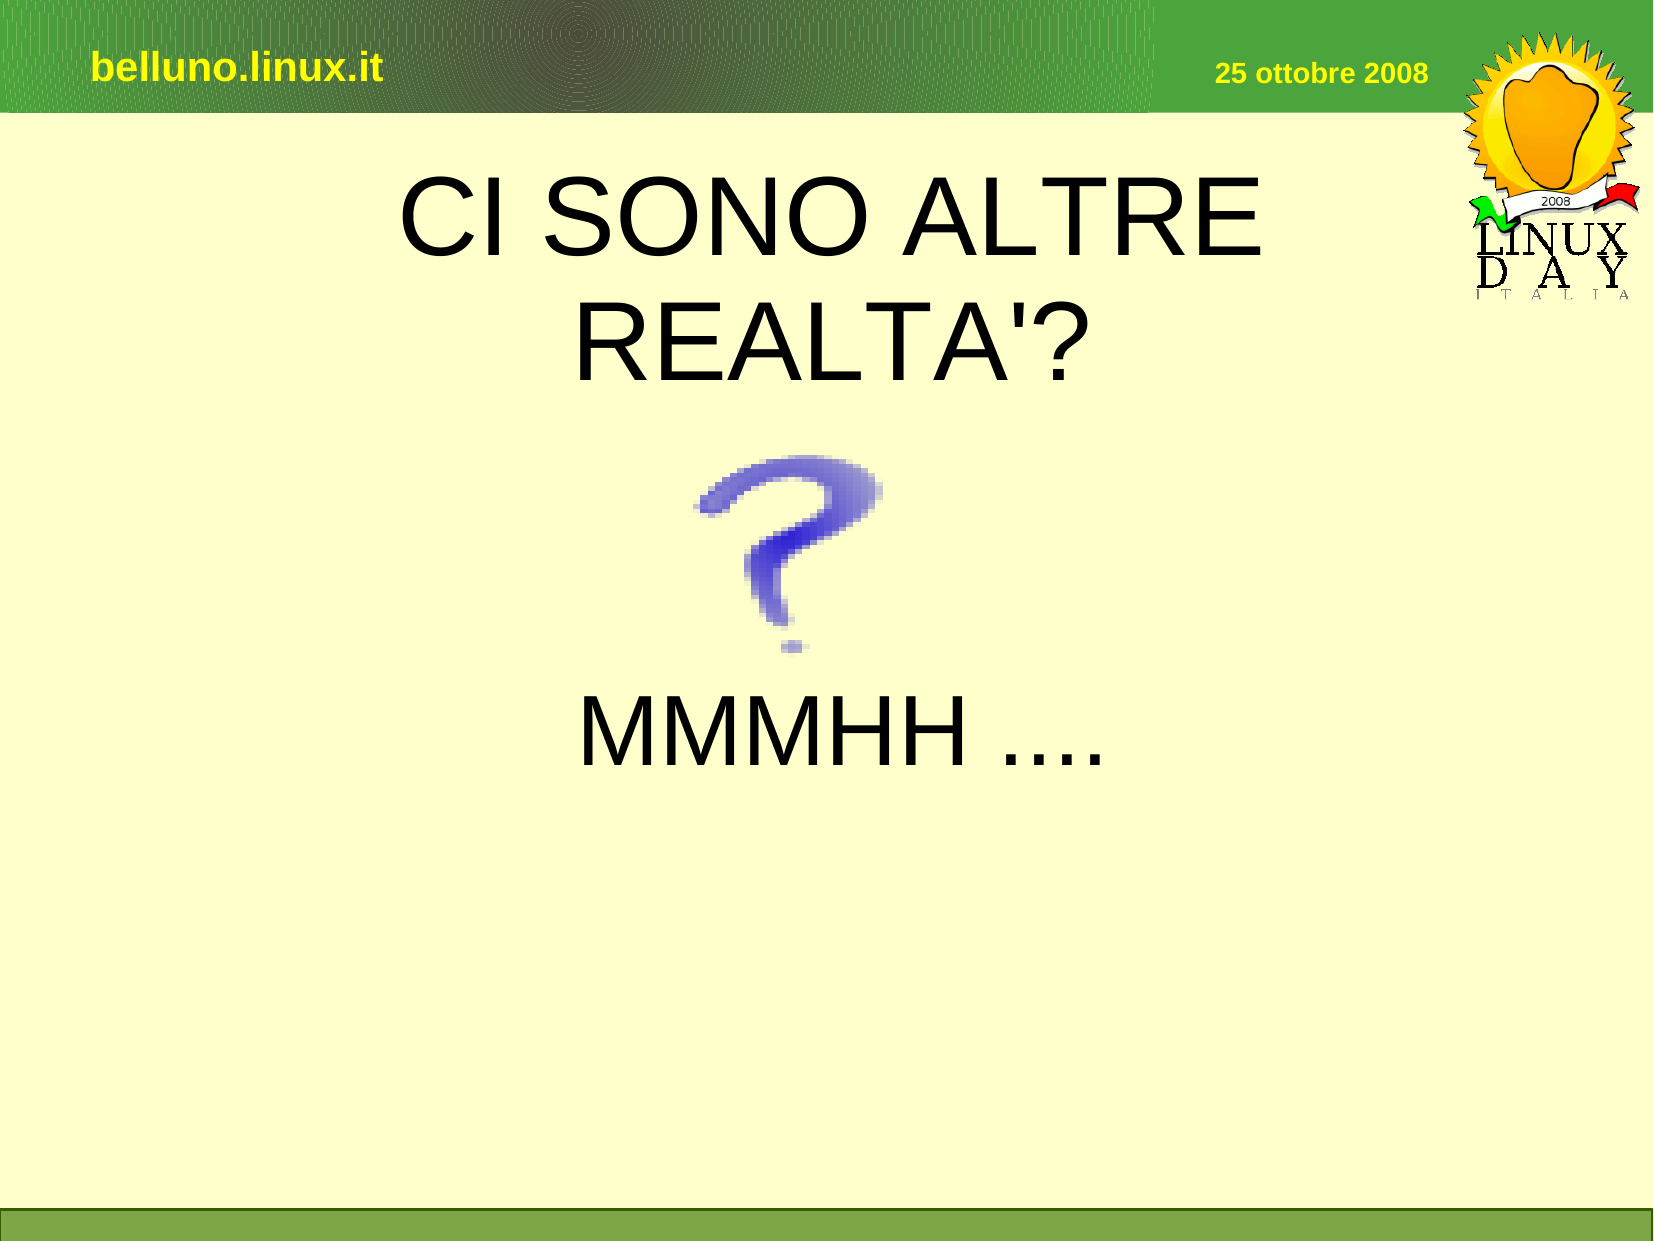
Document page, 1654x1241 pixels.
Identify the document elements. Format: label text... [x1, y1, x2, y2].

title CI SONO ALTRE REALTA'? [125, 139, 1538, 419]
picture [679, 446, 905, 672]
picture [1462, 29, 1641, 300]
subtitle MMMHH .... [187, 450, 1463, 1013]
